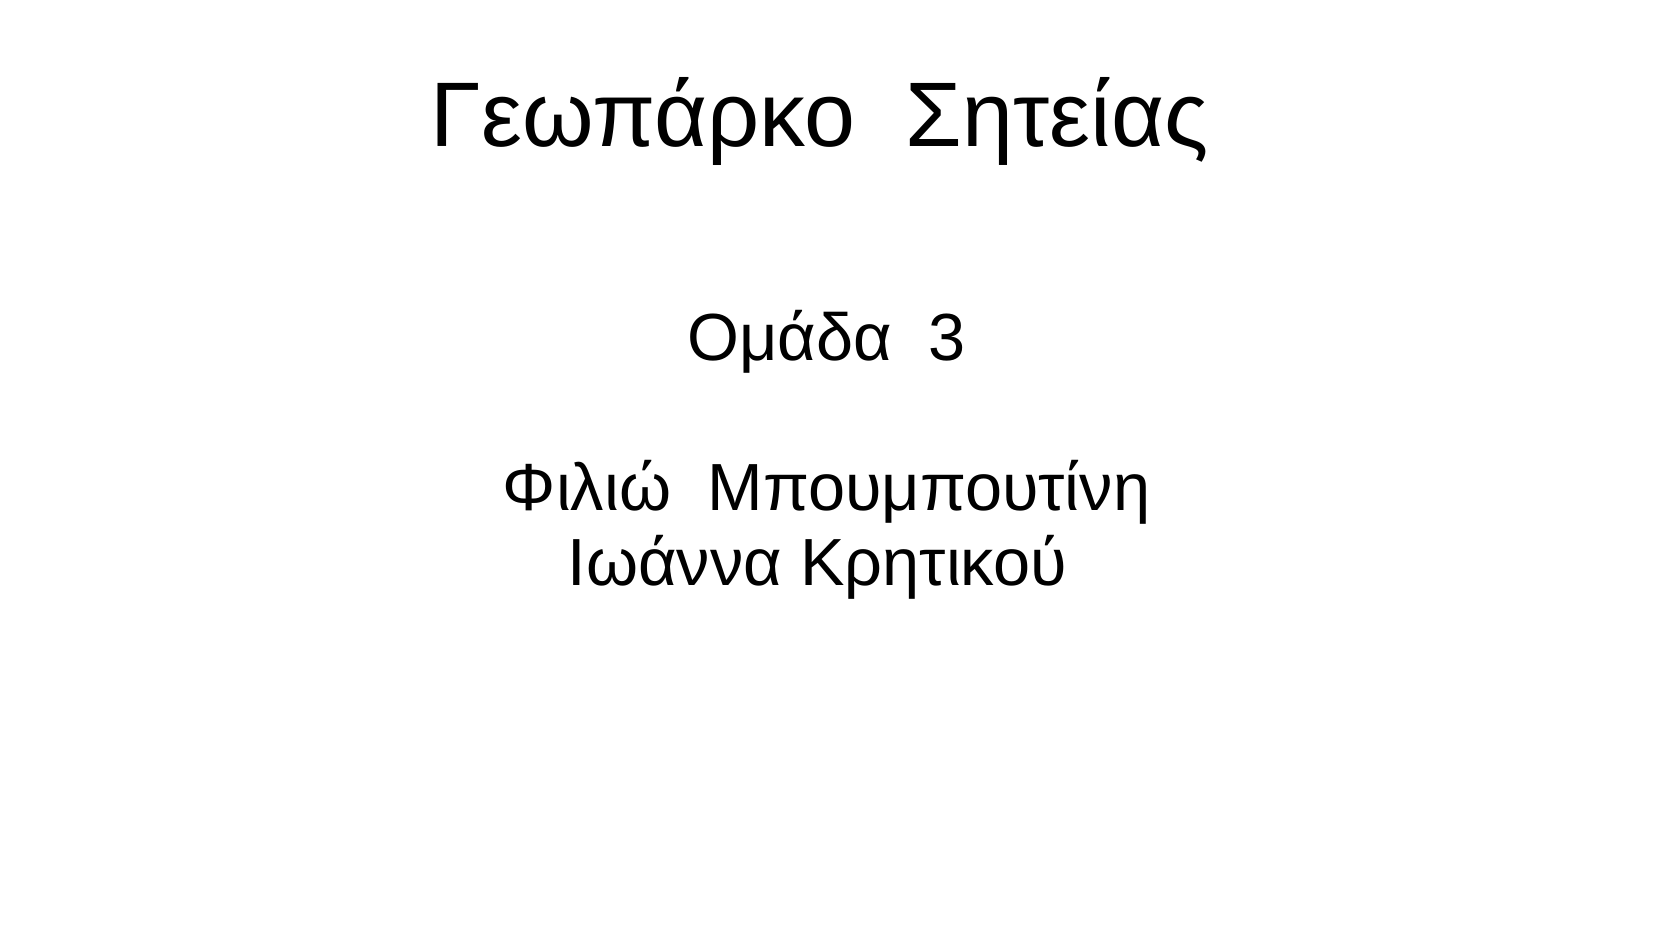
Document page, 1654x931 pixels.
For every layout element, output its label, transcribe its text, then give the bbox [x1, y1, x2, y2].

title Γεωπάρκο Σητείας [88, 37, 1577, 193]
subtitle Ομάδα 3 Φιλιώ Μπουμπουτίνη Ιωάννα Κρητικού [82, 217, 1571, 758]
